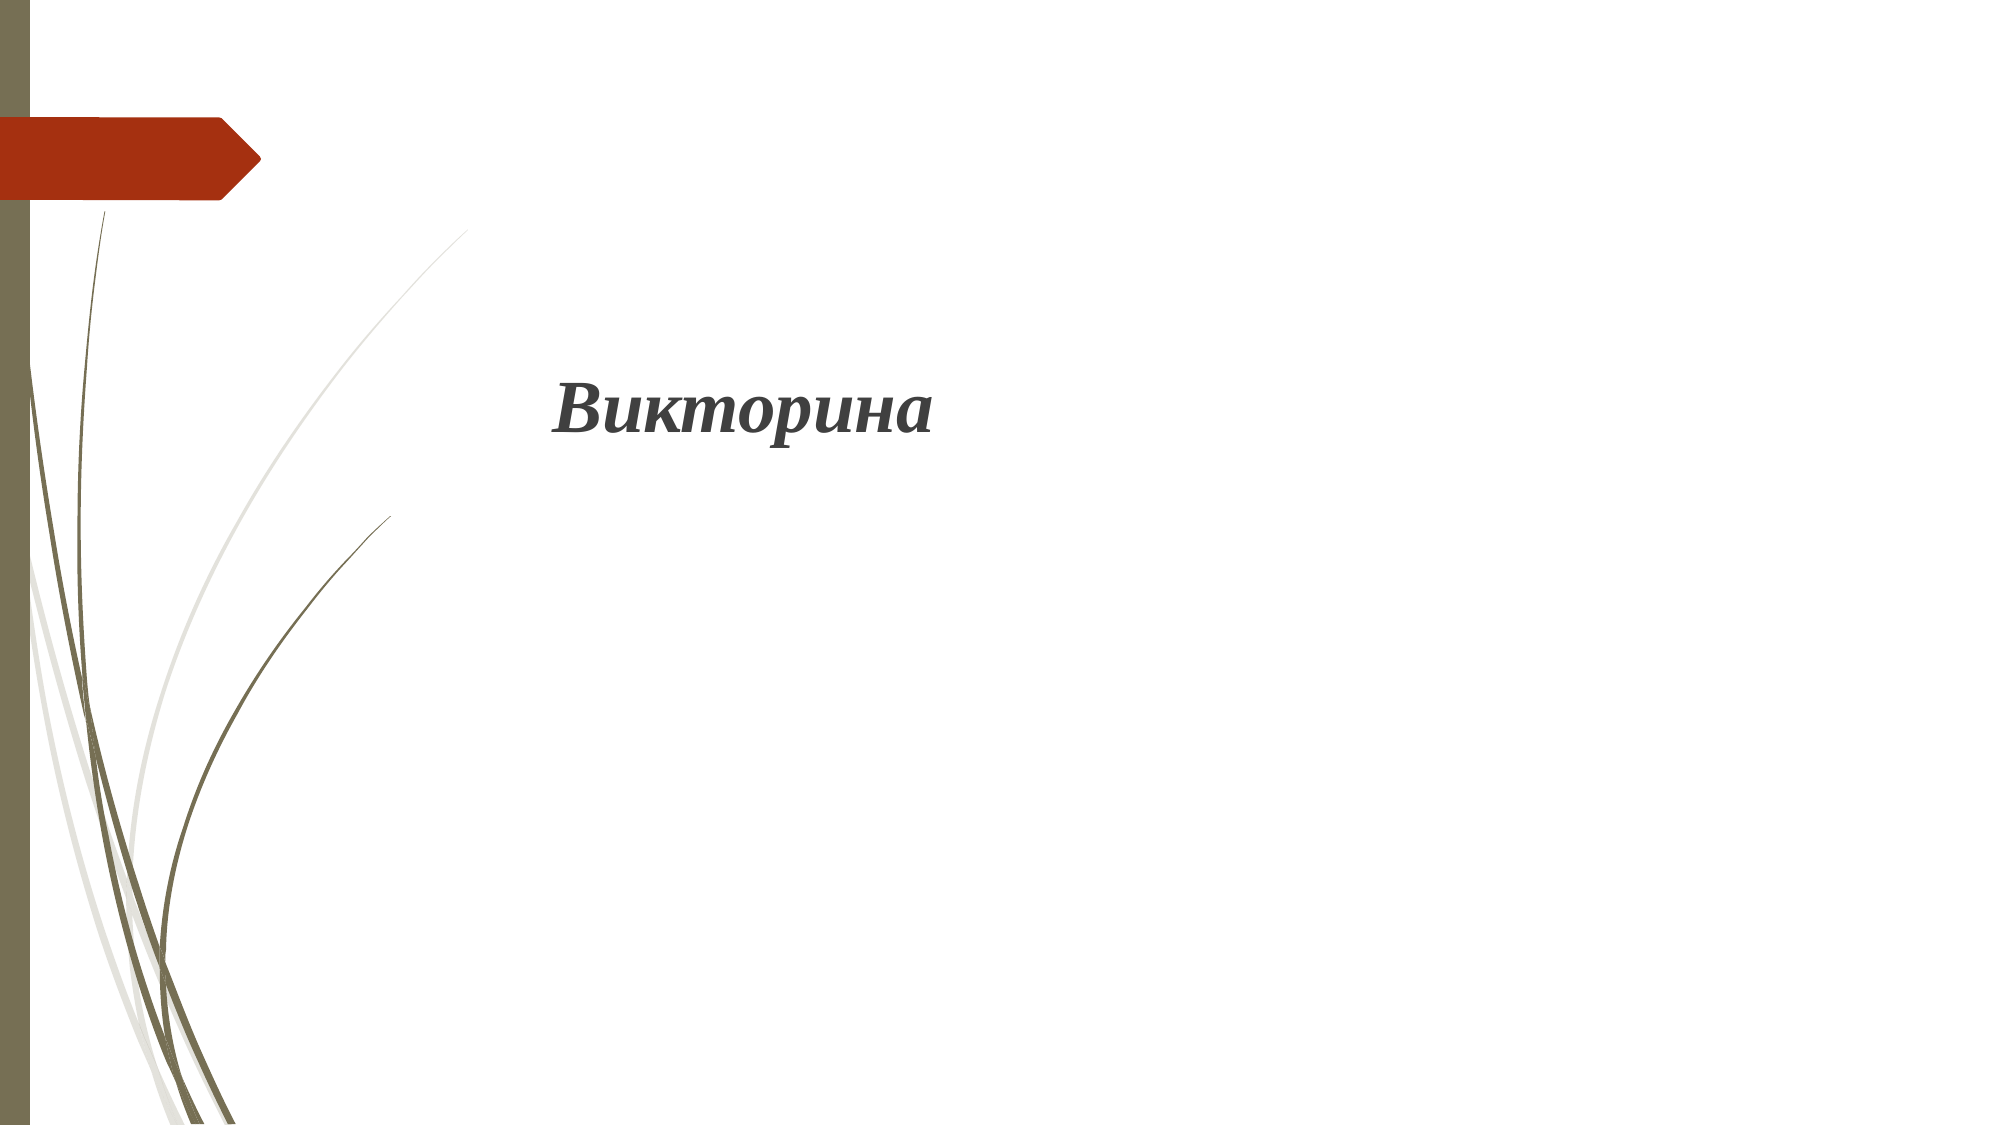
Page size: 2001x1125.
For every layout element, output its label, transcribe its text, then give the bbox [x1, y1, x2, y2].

list Викторина [537, 350, 2000, 970]
